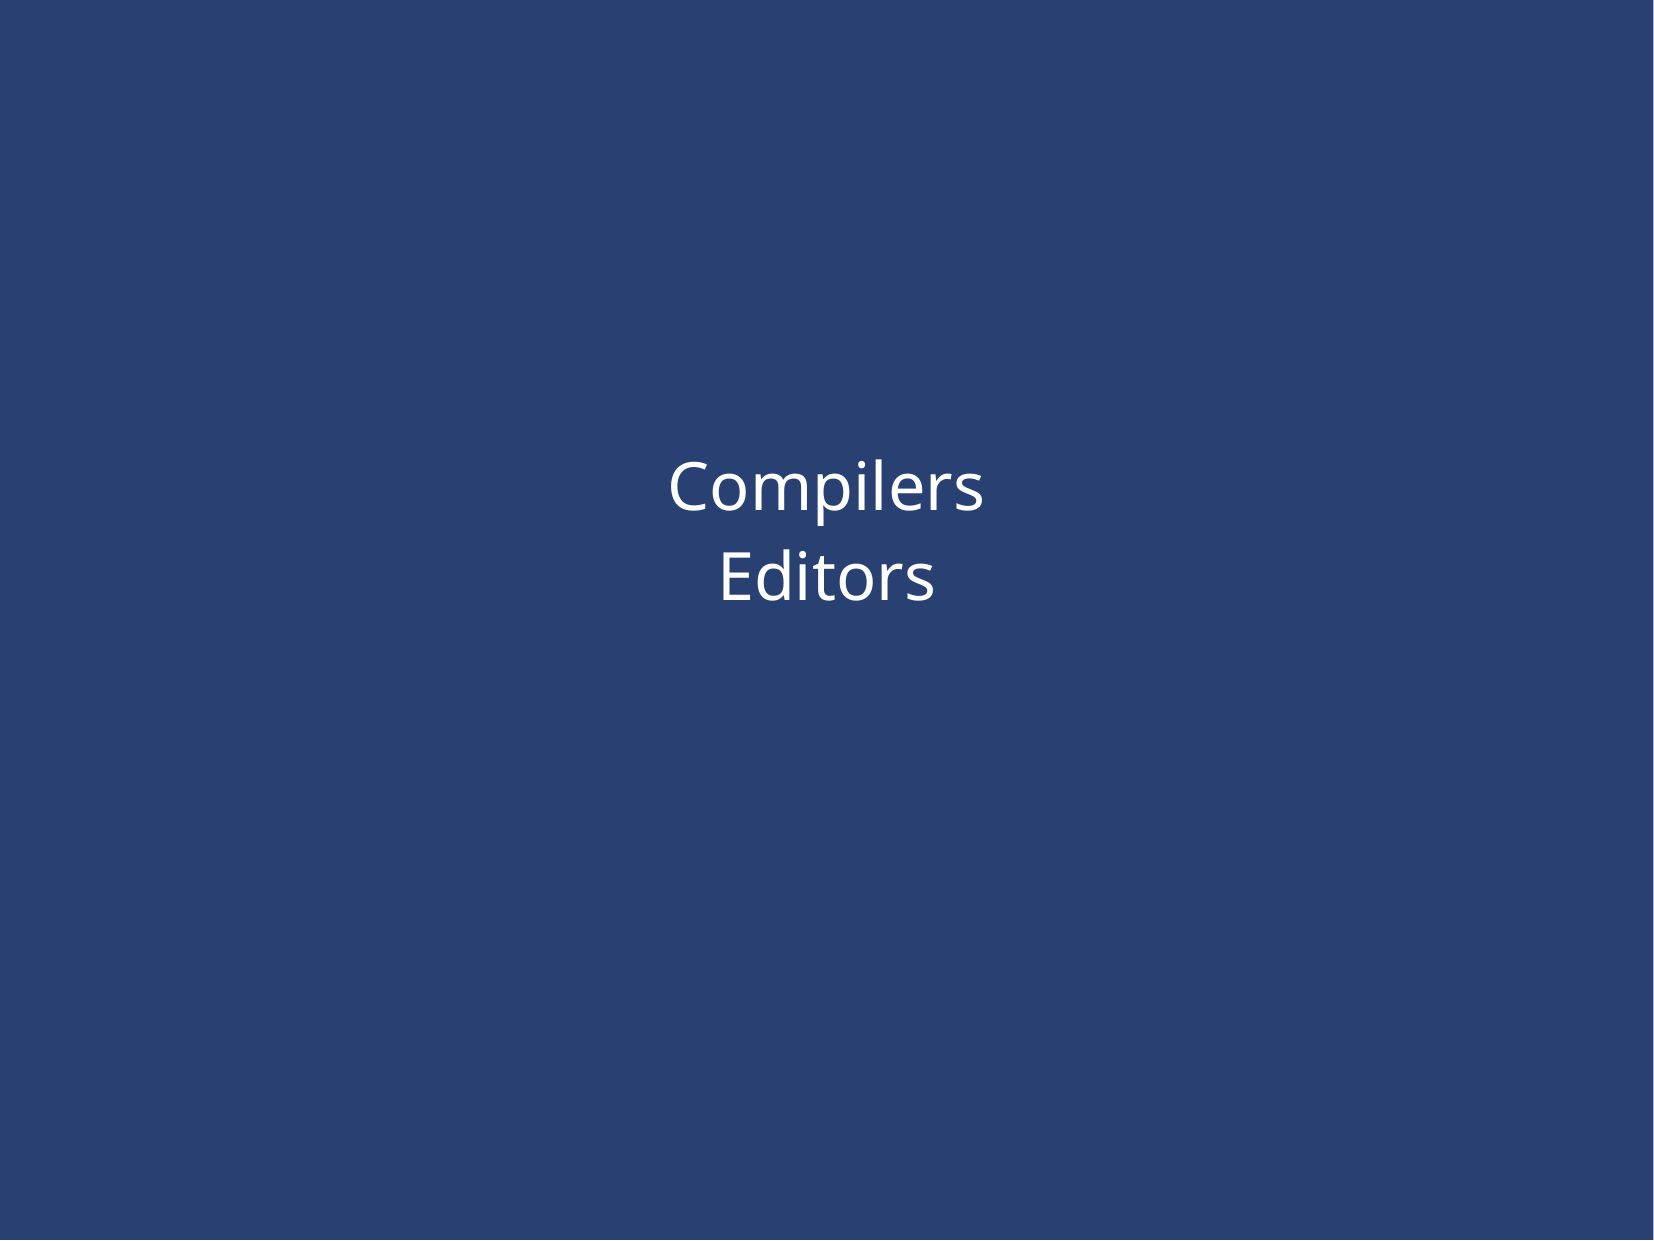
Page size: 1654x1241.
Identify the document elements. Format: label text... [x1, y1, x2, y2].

subtitle Compilers Editors [82, 49, 1571, 1109]
